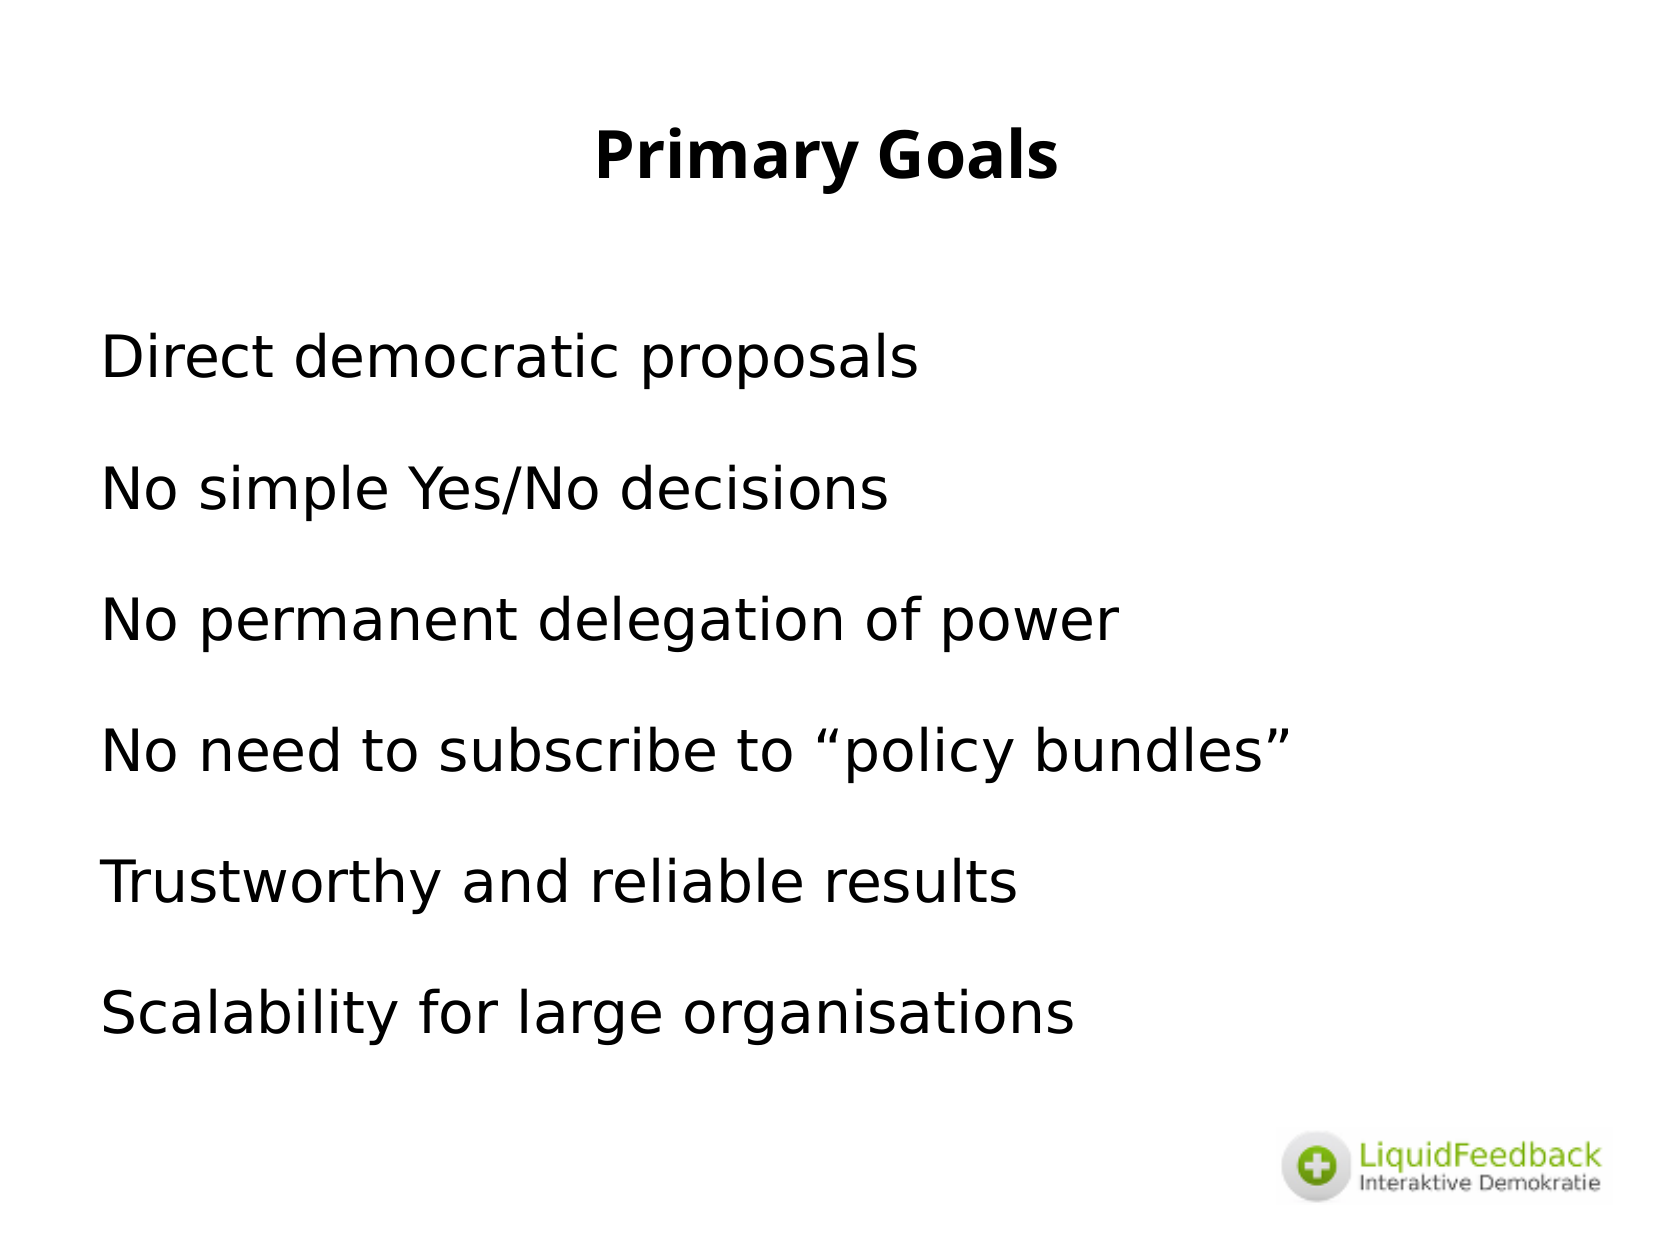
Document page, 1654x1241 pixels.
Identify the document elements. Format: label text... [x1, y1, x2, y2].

list Direct democratic proposals No simple Yes/No decisions No permanent delegation of power No need to subscribe to “policy bundles” Trustworthy and reliable results Scalability for large organisations [82, 290, 1571, 1109]
title Primary Goals [82, 49, 1571, 257]
picture [1276, 1127, 1613, 1205]
